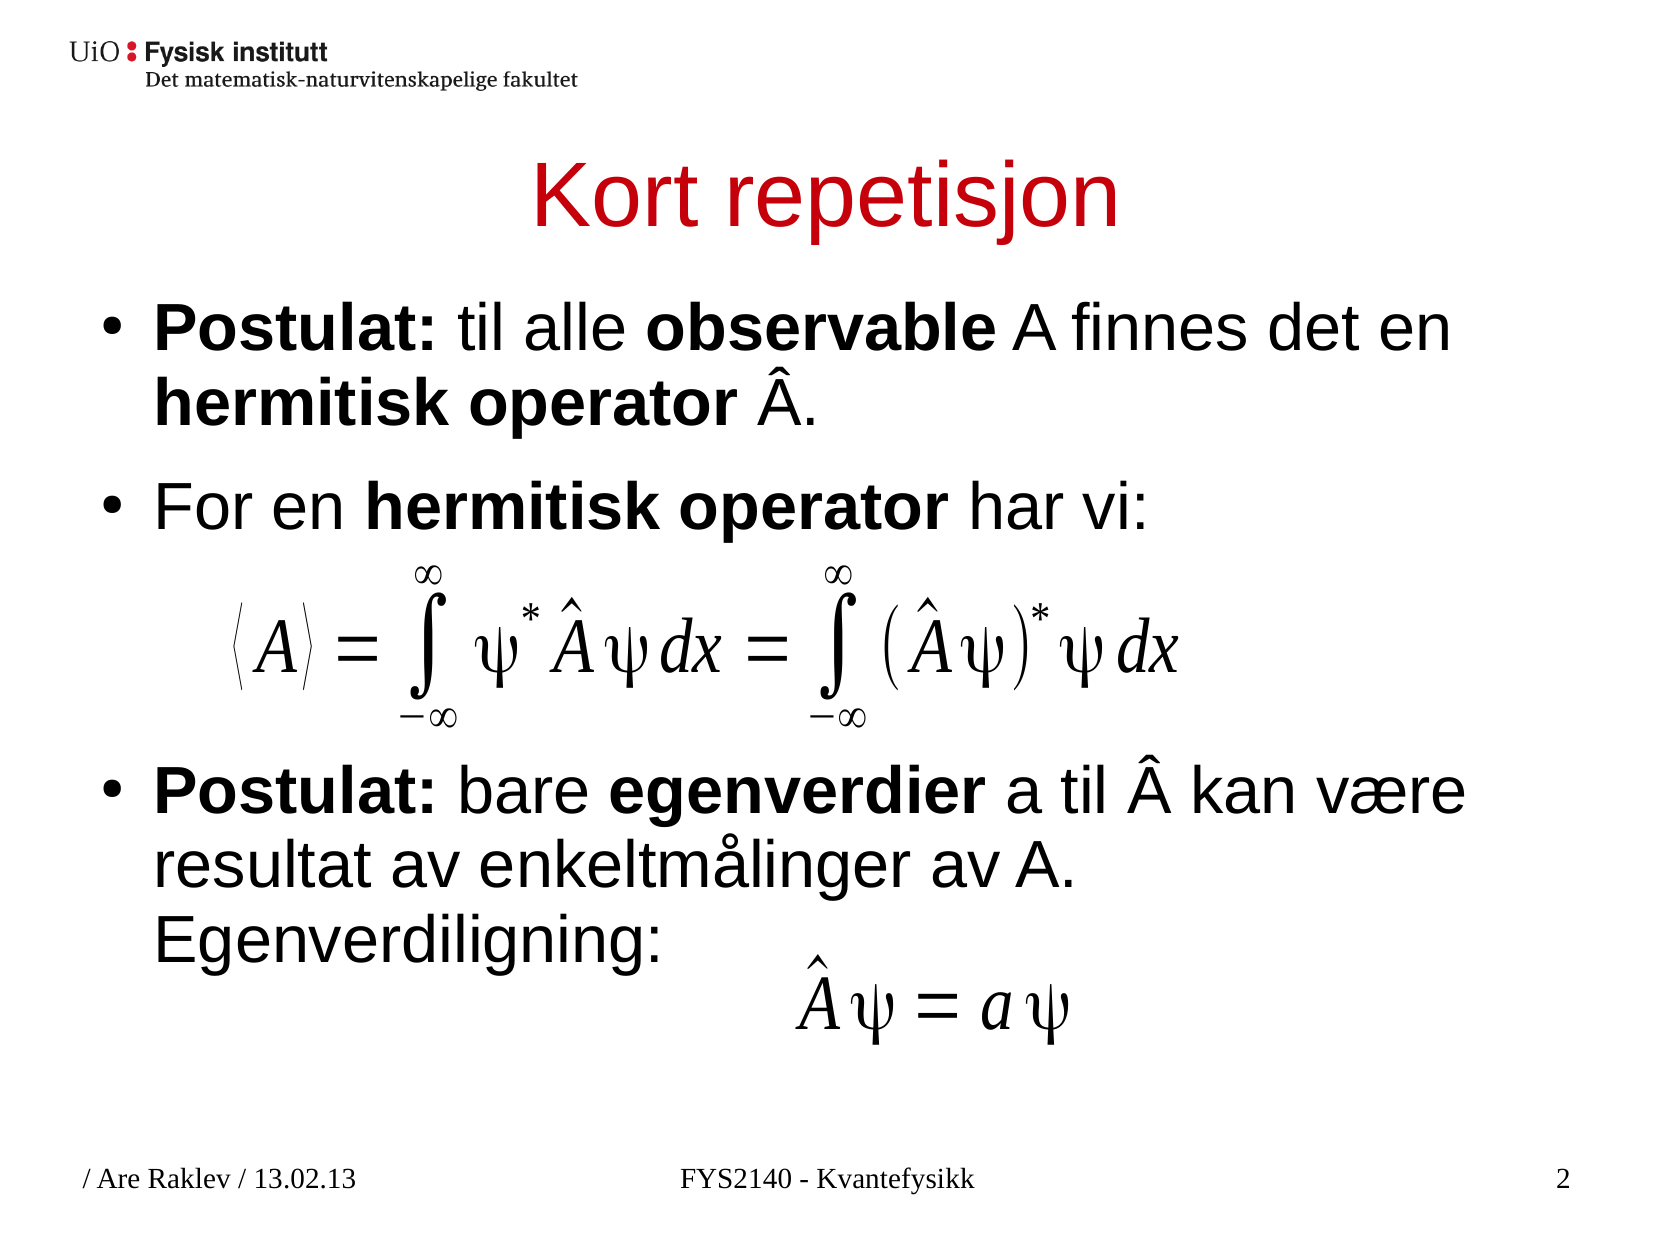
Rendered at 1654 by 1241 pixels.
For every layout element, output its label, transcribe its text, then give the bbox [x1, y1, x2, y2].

list Postulat: til alle observable A finnes det en hermitisk operator Â. For en hermitisk operator har vi: Postulat: bare egenverdier a til Â kan være resultat av enkeltmålinger av A. Egenverdiligning: [82, 290, 1576, 1094]
chart [787, 950, 1078, 1051]
chart [225, 564, 1188, 731]
picture [68, 37, 581, 93]
title Kort repetisjon [82, 90, 1571, 290]
